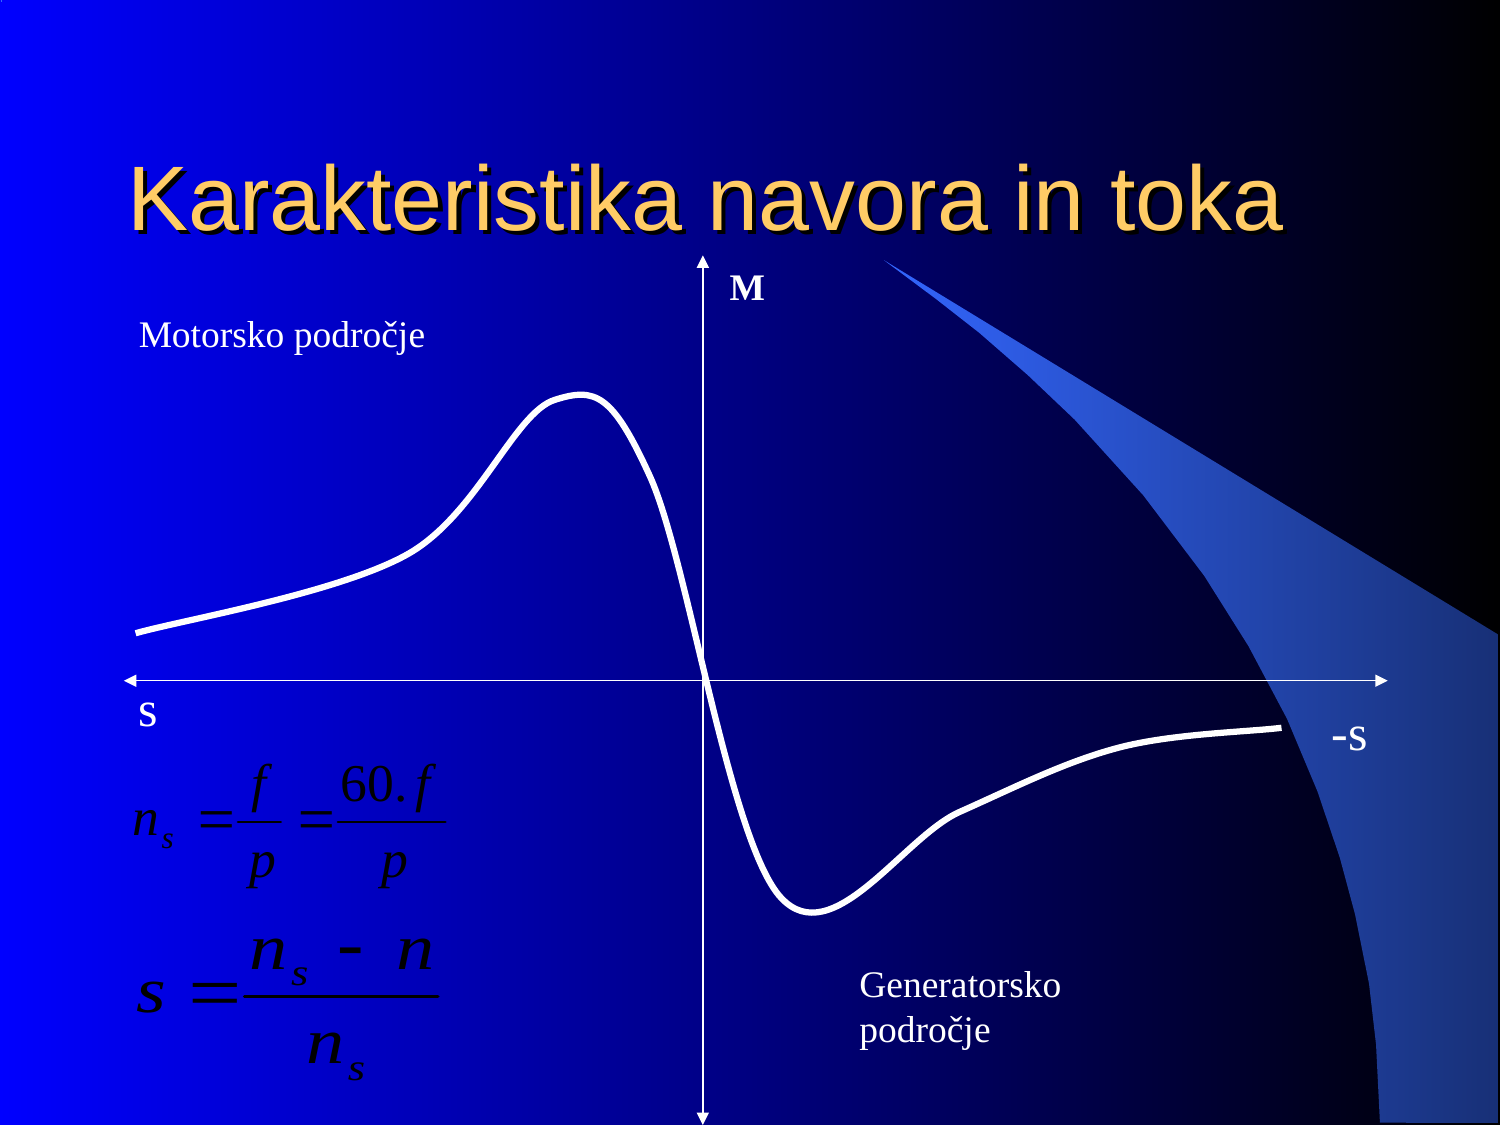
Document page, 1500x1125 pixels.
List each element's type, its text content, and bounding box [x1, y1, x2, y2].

text_box Motorsko področje [123, 302, 455, 364]
chart [123, 904, 455, 1094]
text_box -s [1317, 692, 1384, 768]
chart [123, 751, 455, 902]
text_box s [124, 668, 174, 745]
title Karakteristika navora in toka [111, 99, 1438, 288]
text_box M [714, 255, 780, 316]
text_box Generatorsko področje [844, 952, 1176, 1058]
